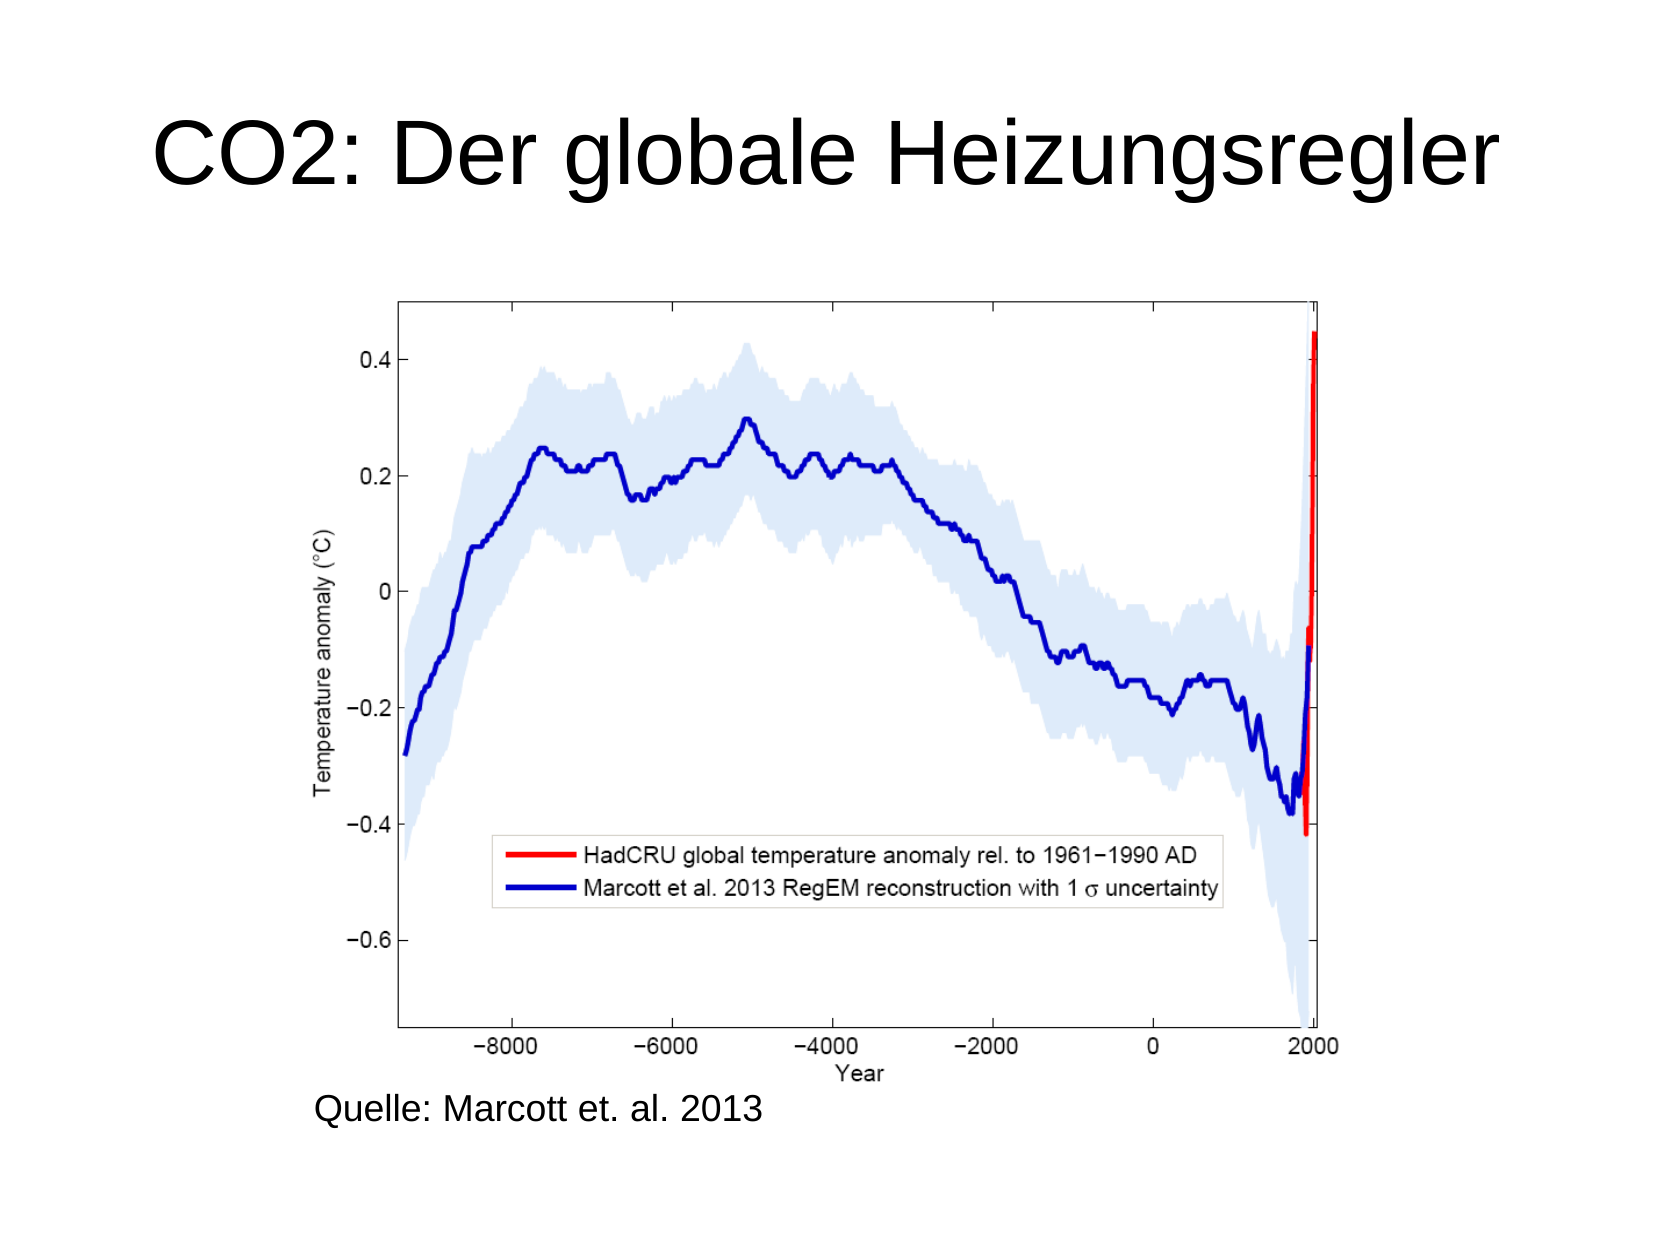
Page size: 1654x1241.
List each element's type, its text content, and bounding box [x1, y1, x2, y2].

picture [299, 290, 1355, 1087]
title CO2: Der globale Heizungsregler [82, 49, 1571, 257]
